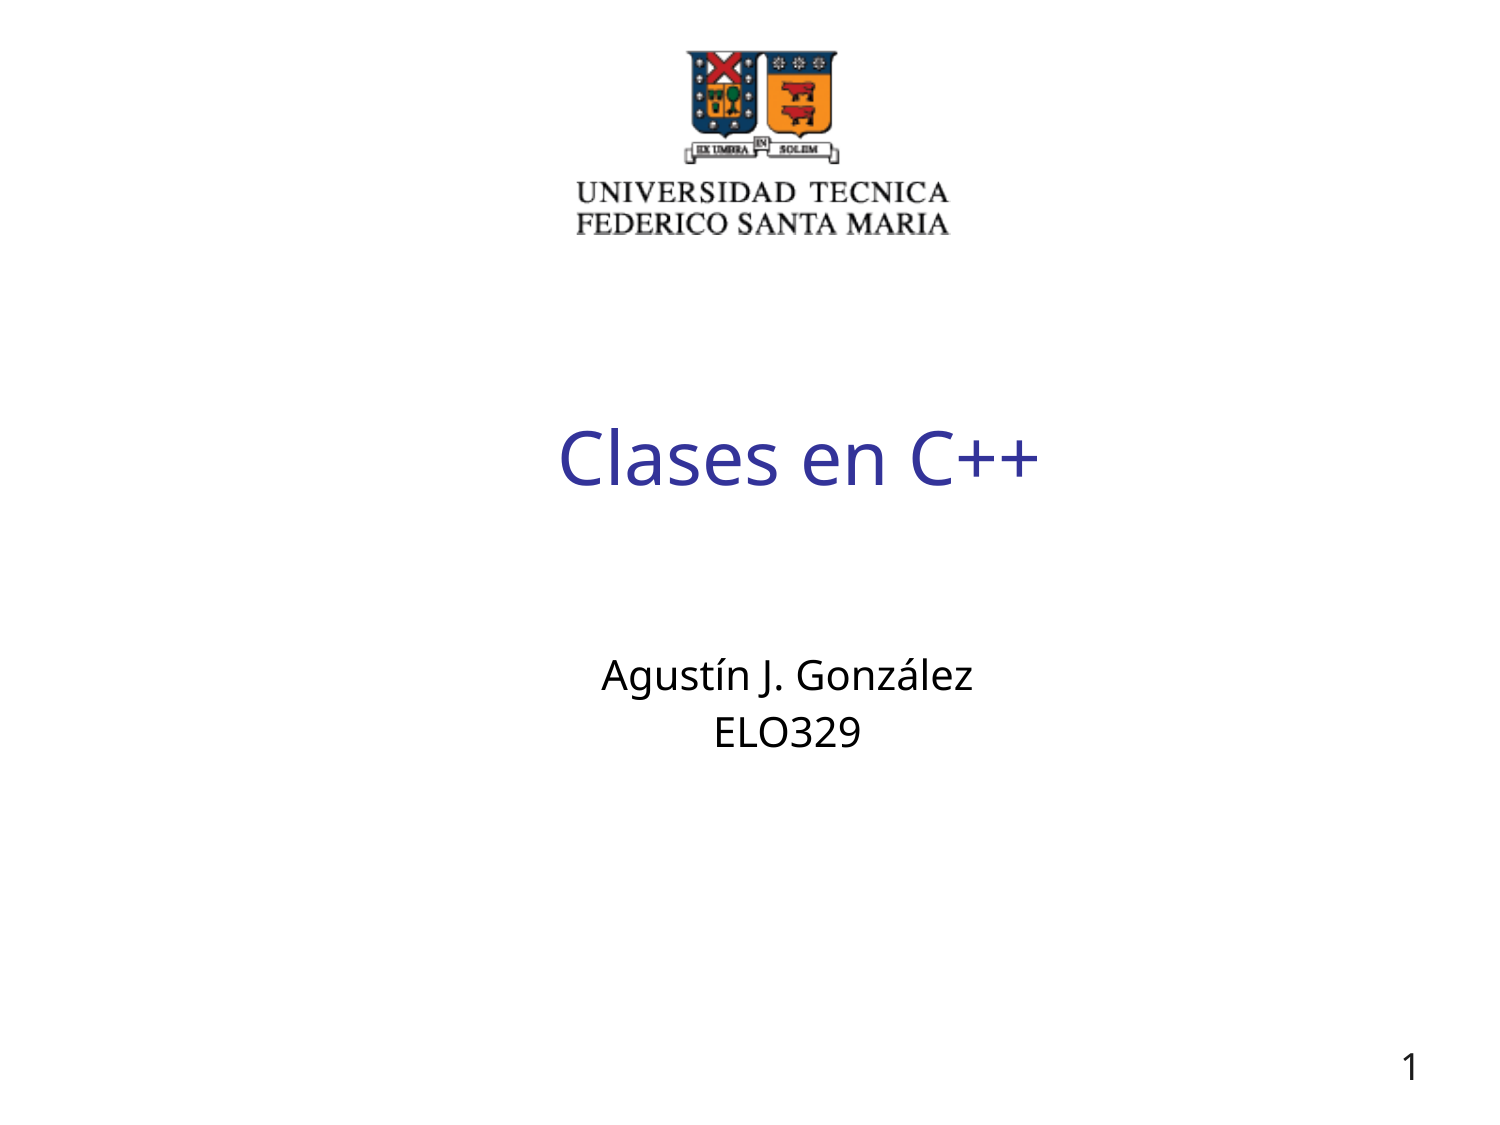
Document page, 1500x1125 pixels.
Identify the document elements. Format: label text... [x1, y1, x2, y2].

title Clases en C++ [162, 274, 1438, 516]
subtitle Agustín J. González ELO329 [225, 637, 1276, 926]
picture [575, 49, 951, 235]
